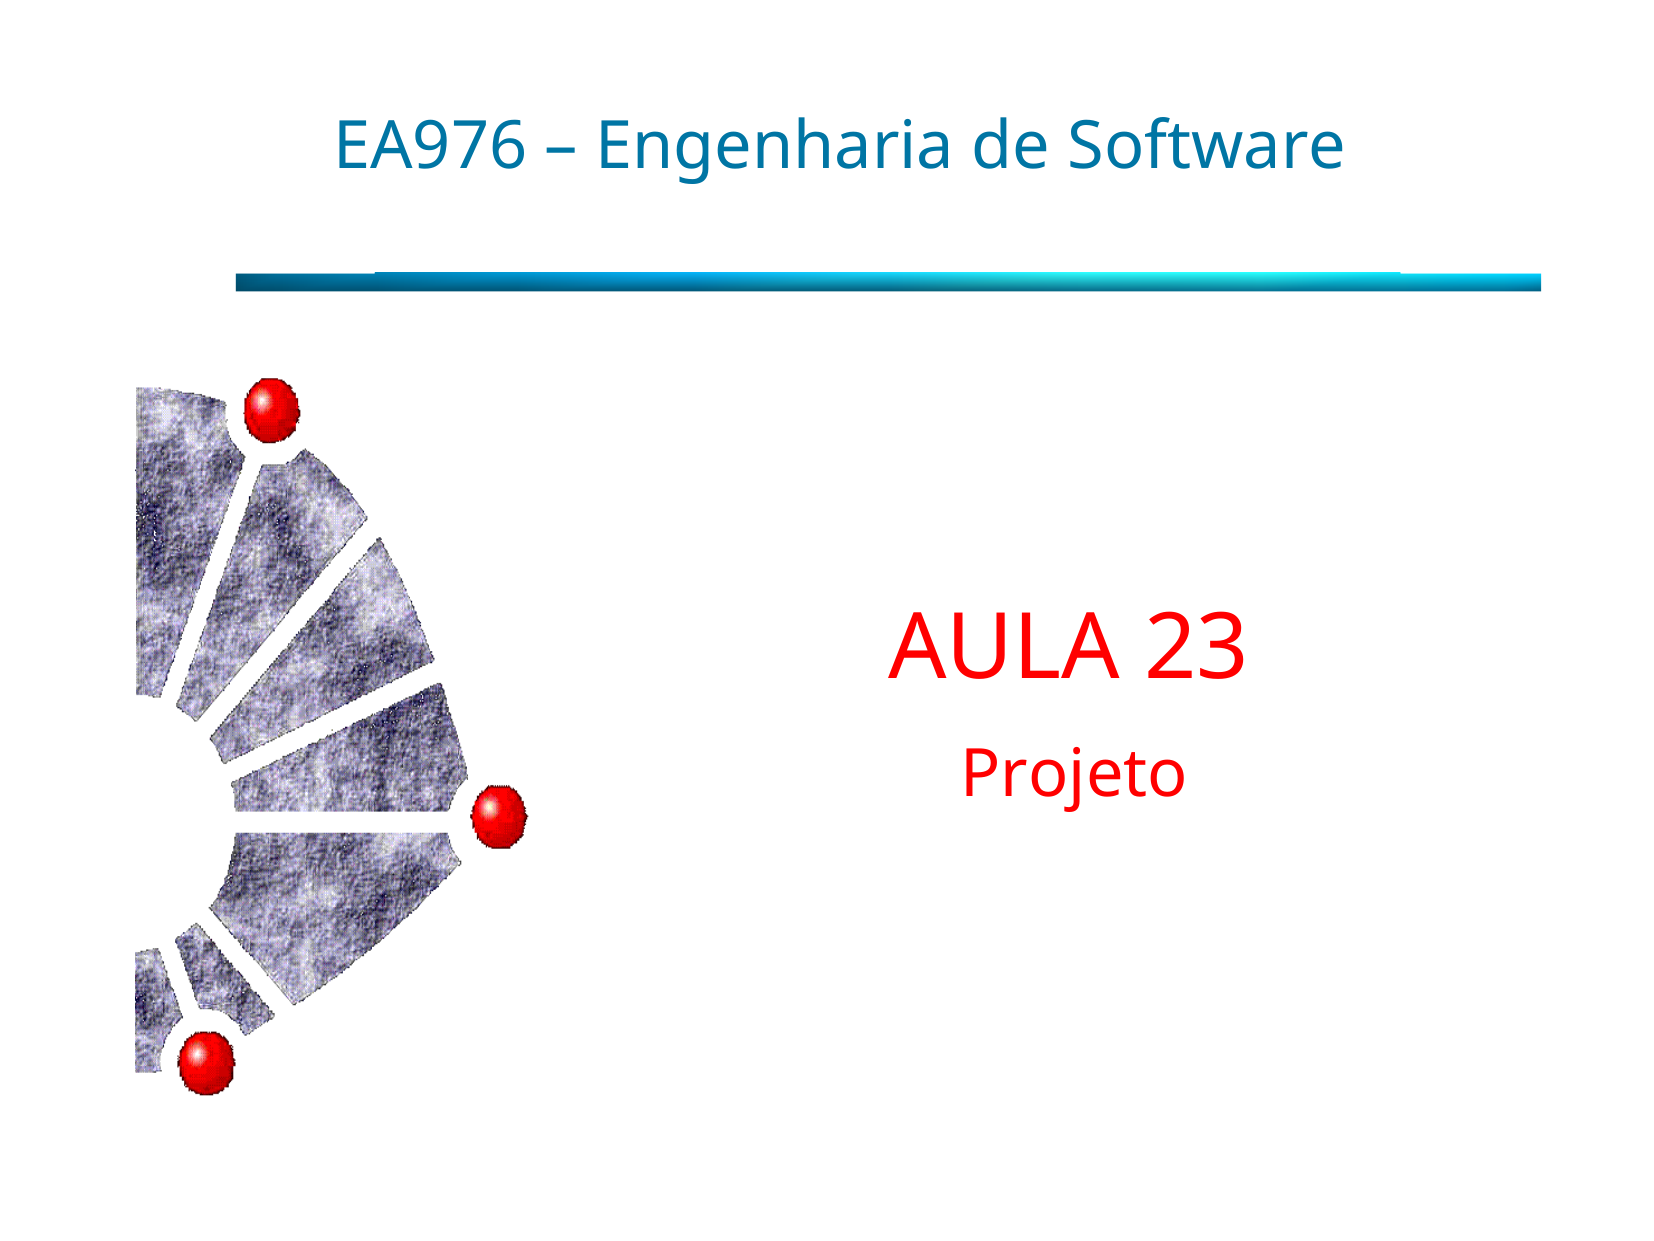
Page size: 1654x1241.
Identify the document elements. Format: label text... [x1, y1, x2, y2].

subtitle AULA 23 Projeto [561, 308, 1541, 1182]
title EA976 – Engenharia de Software [61, 35, 1620, 250]
chart [135, 324, 562, 1112]
picture [125, 272, 1654, 295]
